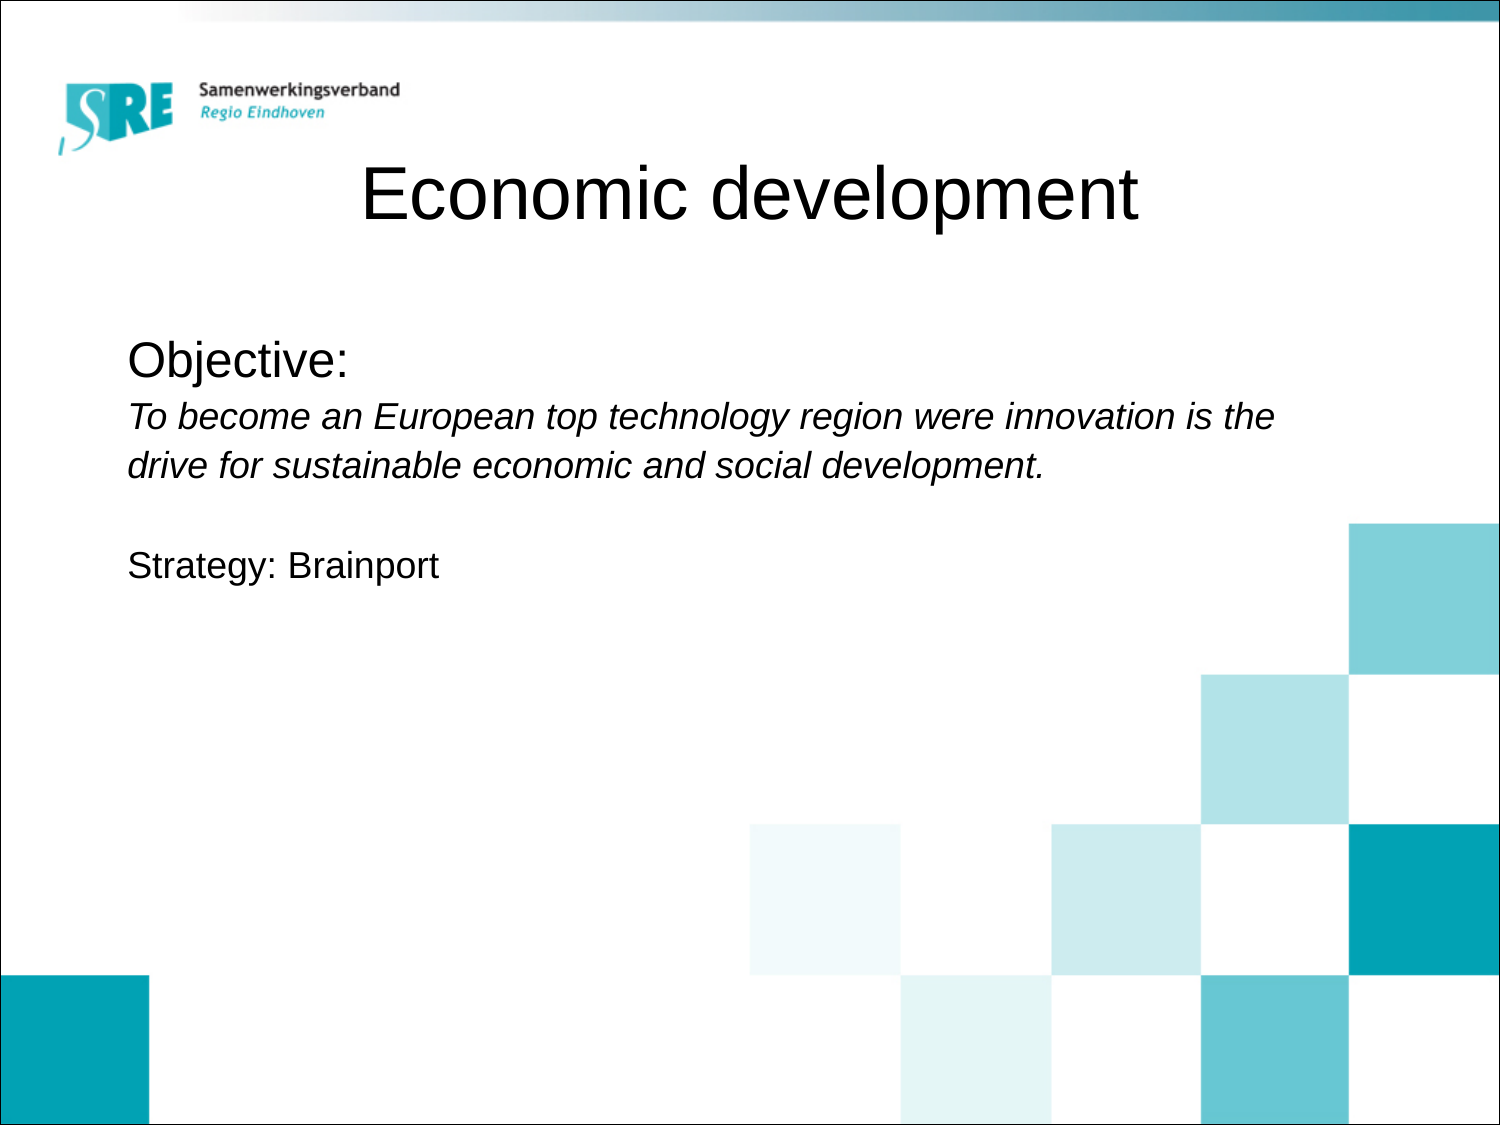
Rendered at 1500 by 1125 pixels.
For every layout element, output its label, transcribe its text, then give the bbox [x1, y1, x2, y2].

text_box Objective: To become an European top technology region were innovation is the drive for sustainable economic and social development. Strategy: Brainport [112, 324, 1388, 1000]
title Economic development [112, 99, 1388, 288]
picture [0, 0, 1500, 1125]
